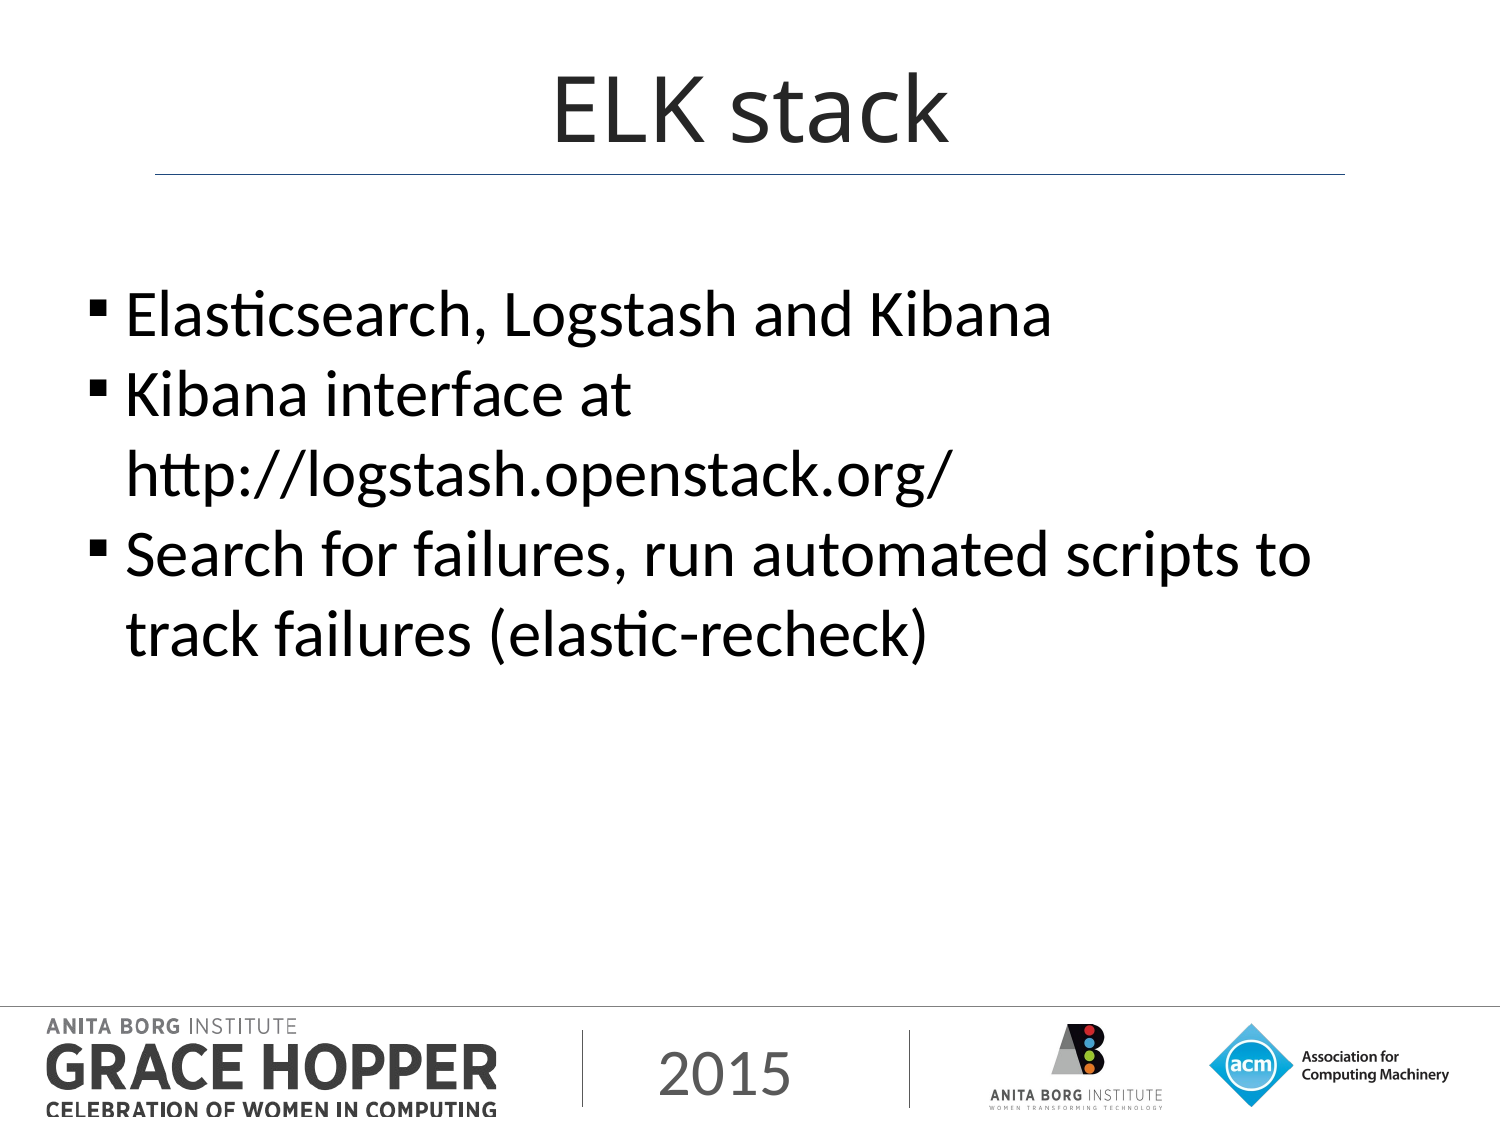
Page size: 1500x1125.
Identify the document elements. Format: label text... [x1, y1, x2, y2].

text_box Elasticsearch, Logstash and Kibana Kibana interface at http://logstash.openstack.org/ Search for failures, run automated scripts to track failures (elastic-recheck) [74, 262, 1425, 1005]
picture [1209, 1023, 1449, 1107]
text_box ELK stack [74, 19, 1425, 191]
picture [989, 1024, 1162, 1110]
